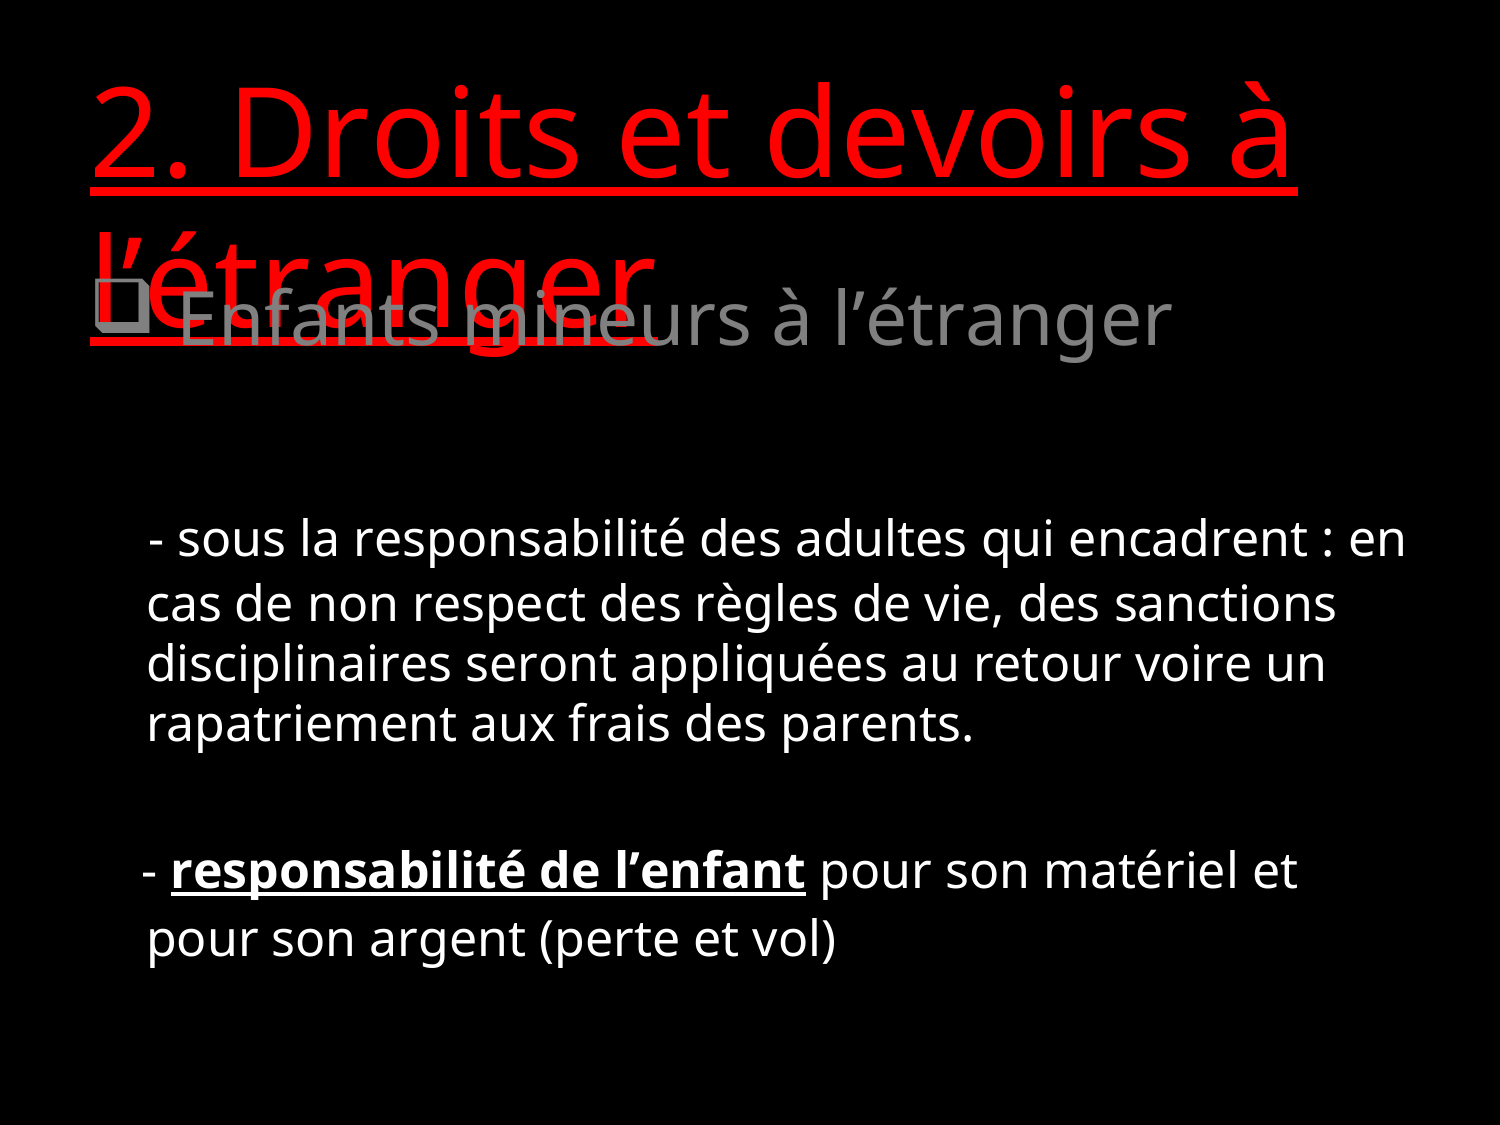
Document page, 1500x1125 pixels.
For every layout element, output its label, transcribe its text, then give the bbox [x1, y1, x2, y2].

title 2. Droits et devoirs à l’étranger [75, 45, 1426, 233]
list Enfants mineurs à l’étranger - sous la responsabilité des adultes qui encadrent : en cas de non respect des règles de vie, des sanctions disciplinaires seront appliquées au retour voire un rapatriement aux frais des parents. - responsabilité de l’enfant pour son matériel et pour son argent (perte et vol) [75, 262, 1426, 1005]
